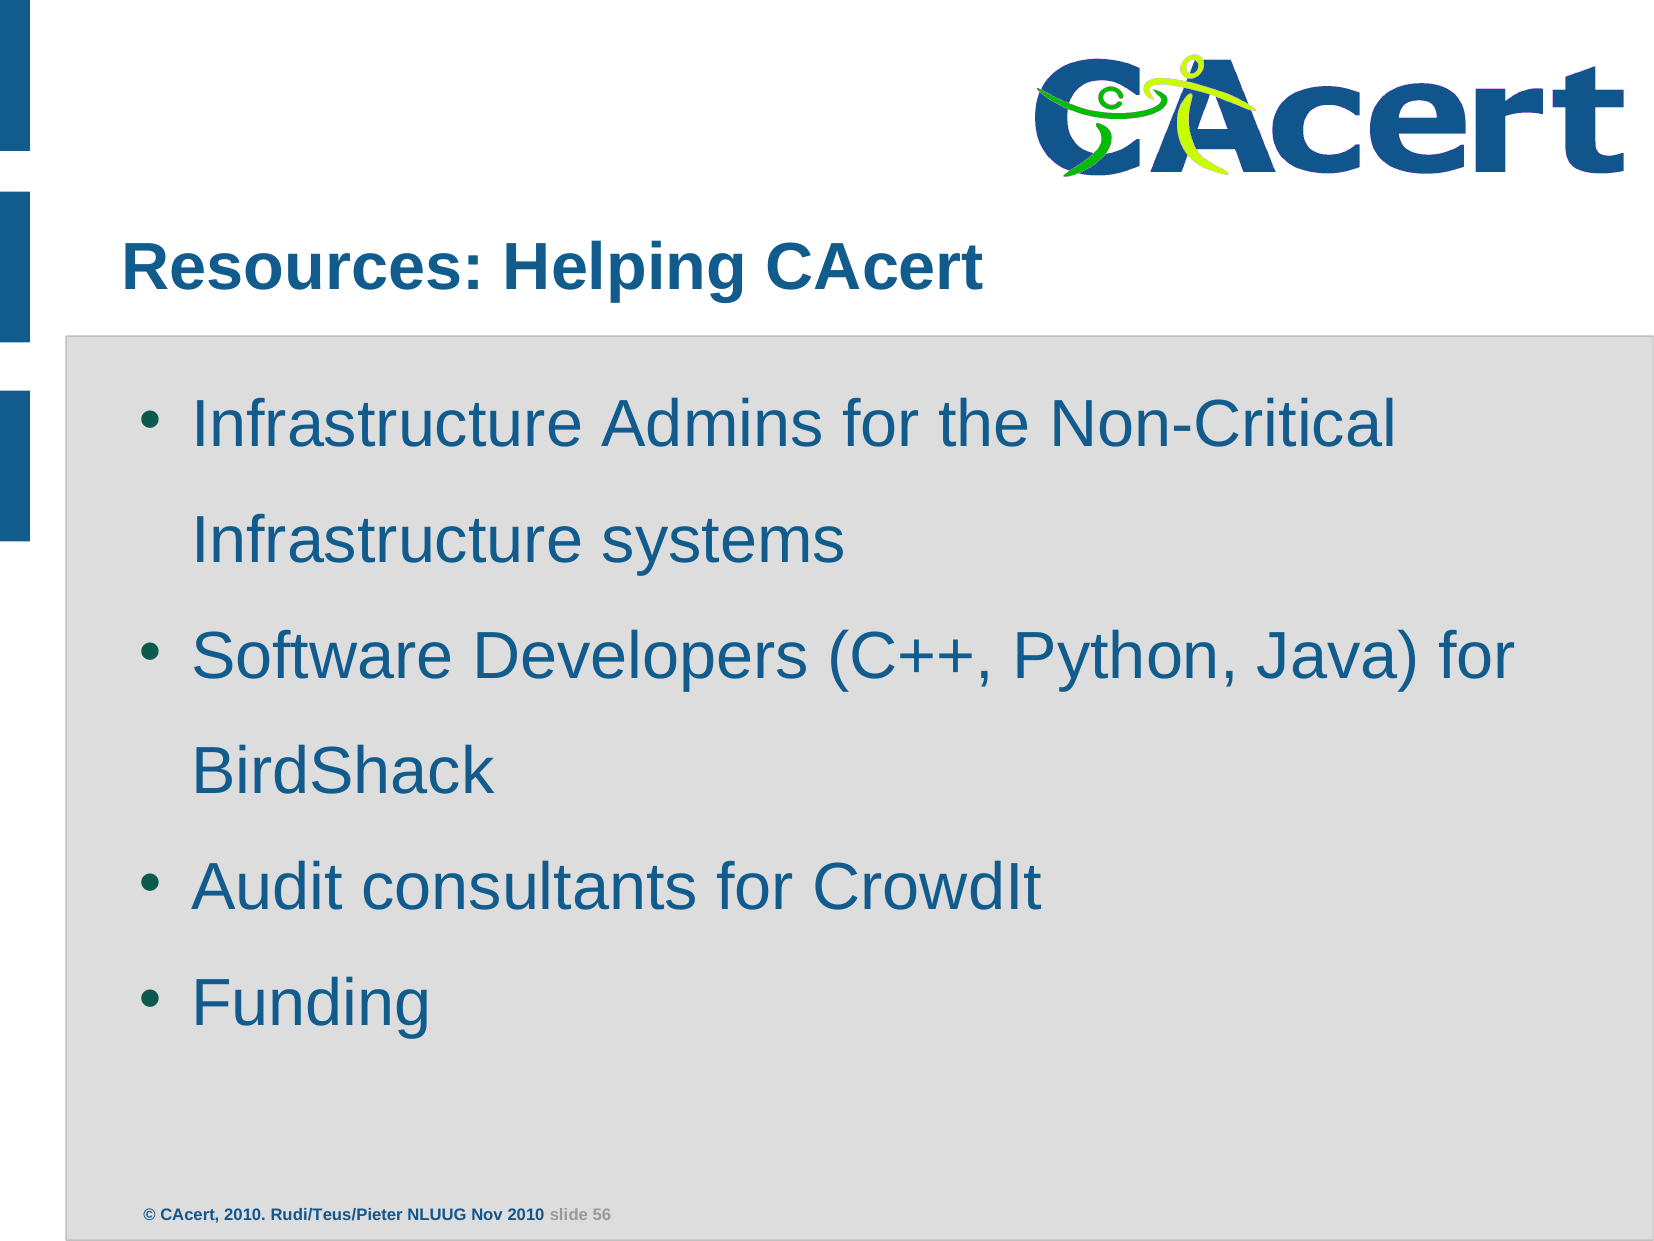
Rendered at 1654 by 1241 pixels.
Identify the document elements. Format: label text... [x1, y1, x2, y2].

title Resources: Helping CAcert [121, 177, 1533, 315]
picture [1033, 53, 1625, 178]
list Infrastructure Admins for the Non-Critical Infrastructure systems Software Developers (C++, Python, Java) for BirdShack Audit consultants for CrowdIt Funding [121, 344, 1594, 1238]
